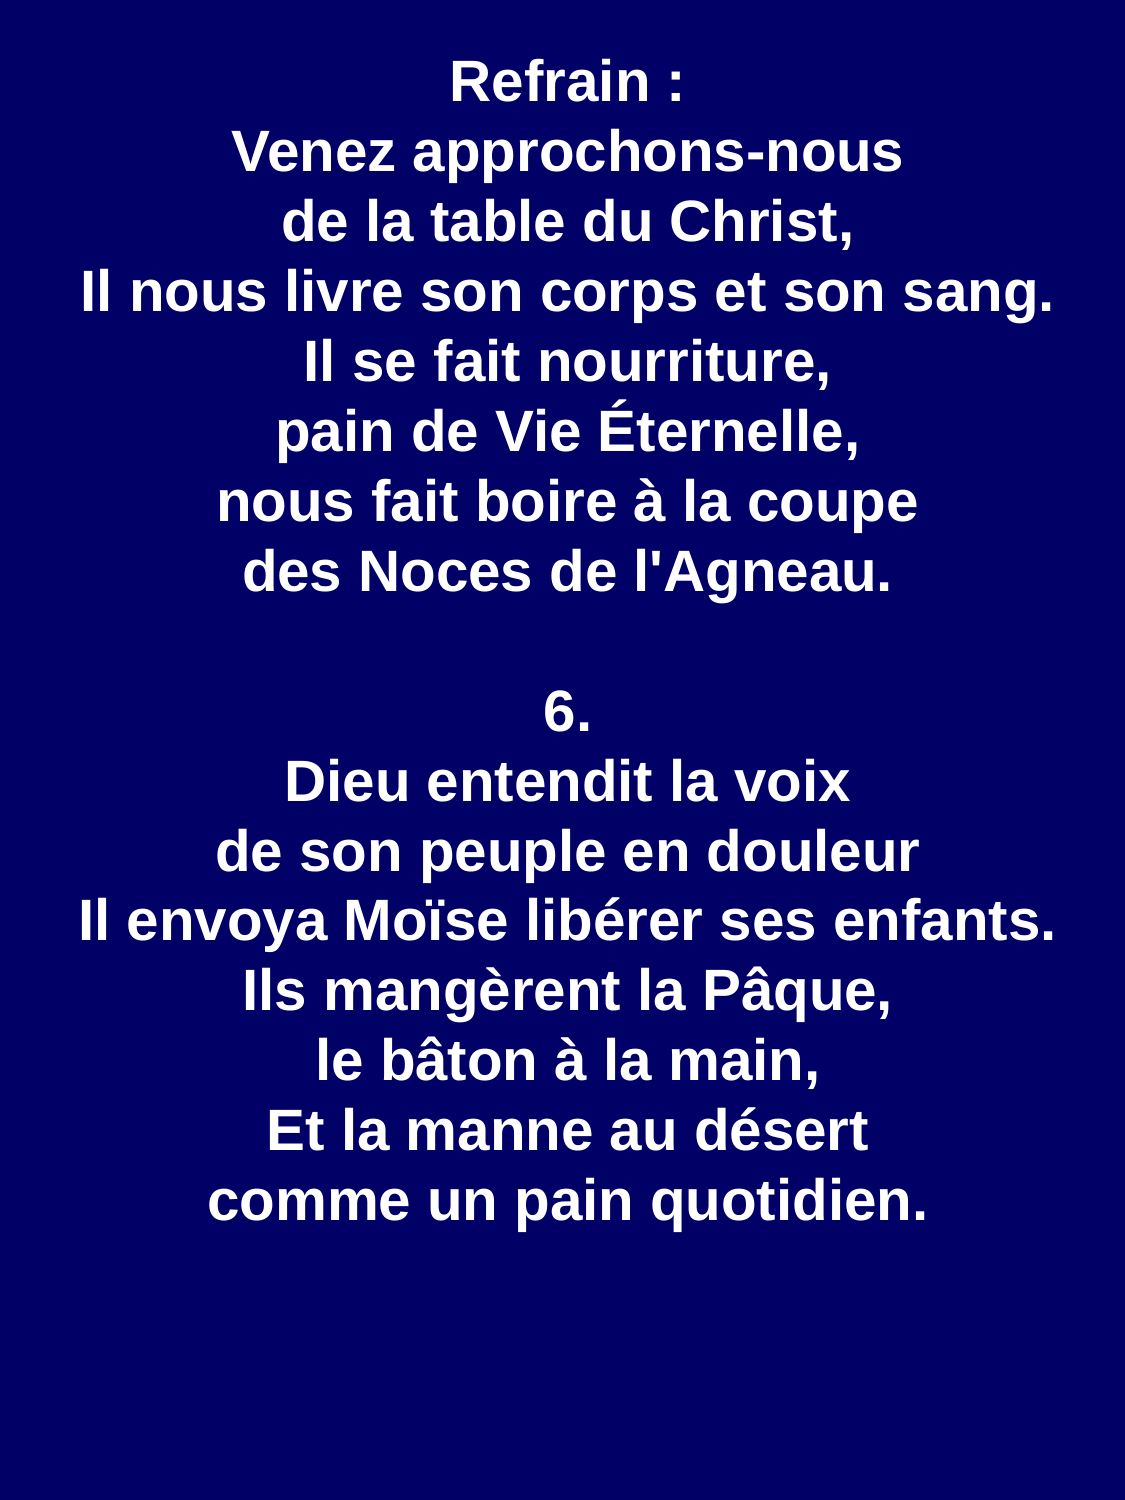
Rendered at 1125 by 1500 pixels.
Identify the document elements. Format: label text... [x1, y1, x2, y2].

text_box Refrain : Venez approchons-nous de la table du Christ, Il nous livre son corps et son sang. Il se fait nourriture, pain de Vie Éternelle, nous fait boire à la coupe des Noces de l'Agneau. 6. Dieu entendit la voix de son peuple en douleur Il envoya Moïse libérer ses enfants. Ils mangèrent la Pâque, le bâton à la main, Et la manne au désert comme un pain quotidien. [0, 35, 1125, 1500]
